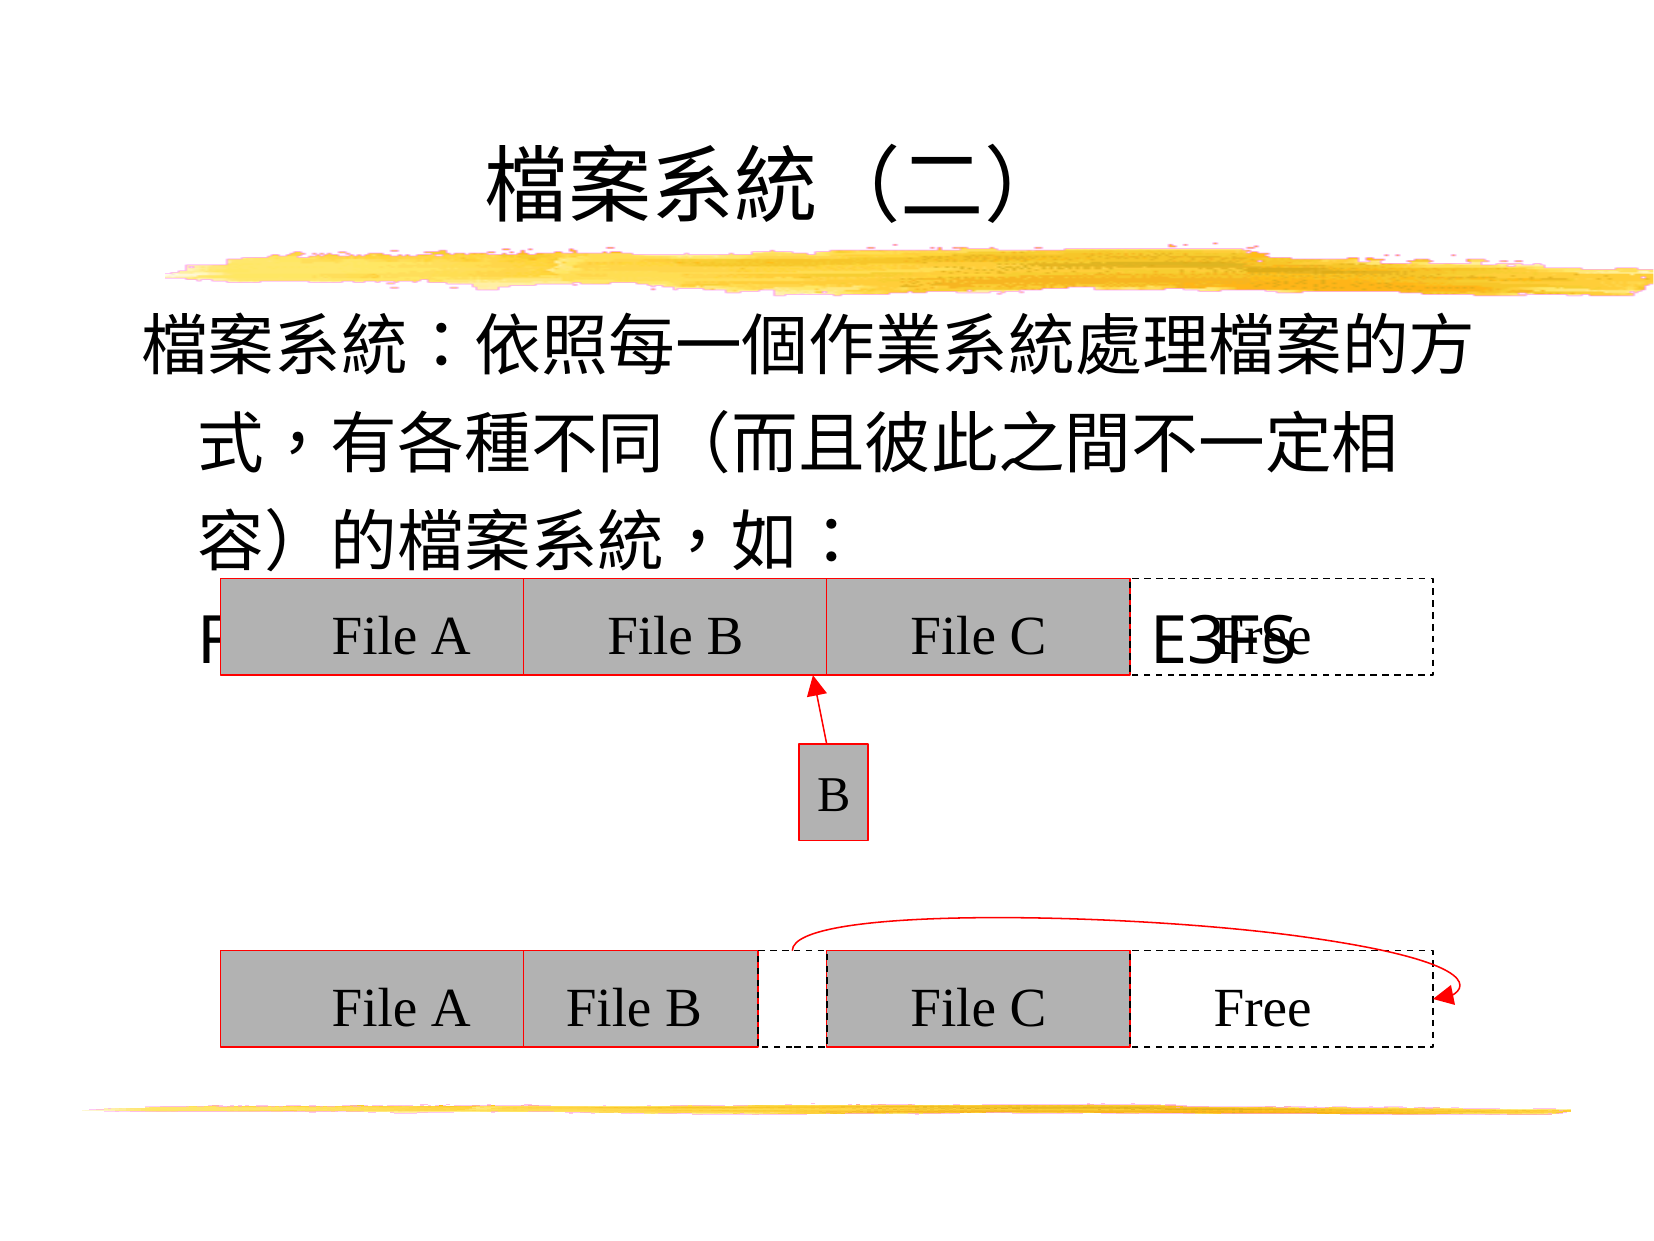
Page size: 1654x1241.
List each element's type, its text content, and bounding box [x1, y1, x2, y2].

picture [165, 237, 1654, 308]
picture [82, 1102, 1571, 1117]
text_box File C [895, 592, 1066, 676]
text_box File B [592, 592, 762, 676]
text_box [826, 950, 1130, 1048]
text_box Free [1198, 592, 1330, 676]
text_box File C [895, 964, 1066, 1048]
text_box File A [316, 592, 490, 676]
text_box [220, 950, 758, 1048]
list 檔案系統：依照每一個作業系統處理檔案的方式，有各種不同（而且彼此之間不一定相容）的檔案系統，如：FAT、NTFS、UFS、E2FS、E3FS [126, 283, 1532, 1028]
text_box File A [316, 964, 490, 1048]
text_box Free [1198, 964, 1330, 1048]
text_box [220, 578, 1130, 676]
text_box File B [551, 964, 721, 1048]
title 檔案系統（二） [73, 41, 1479, 249]
text_box B [799, 744, 869, 841]
